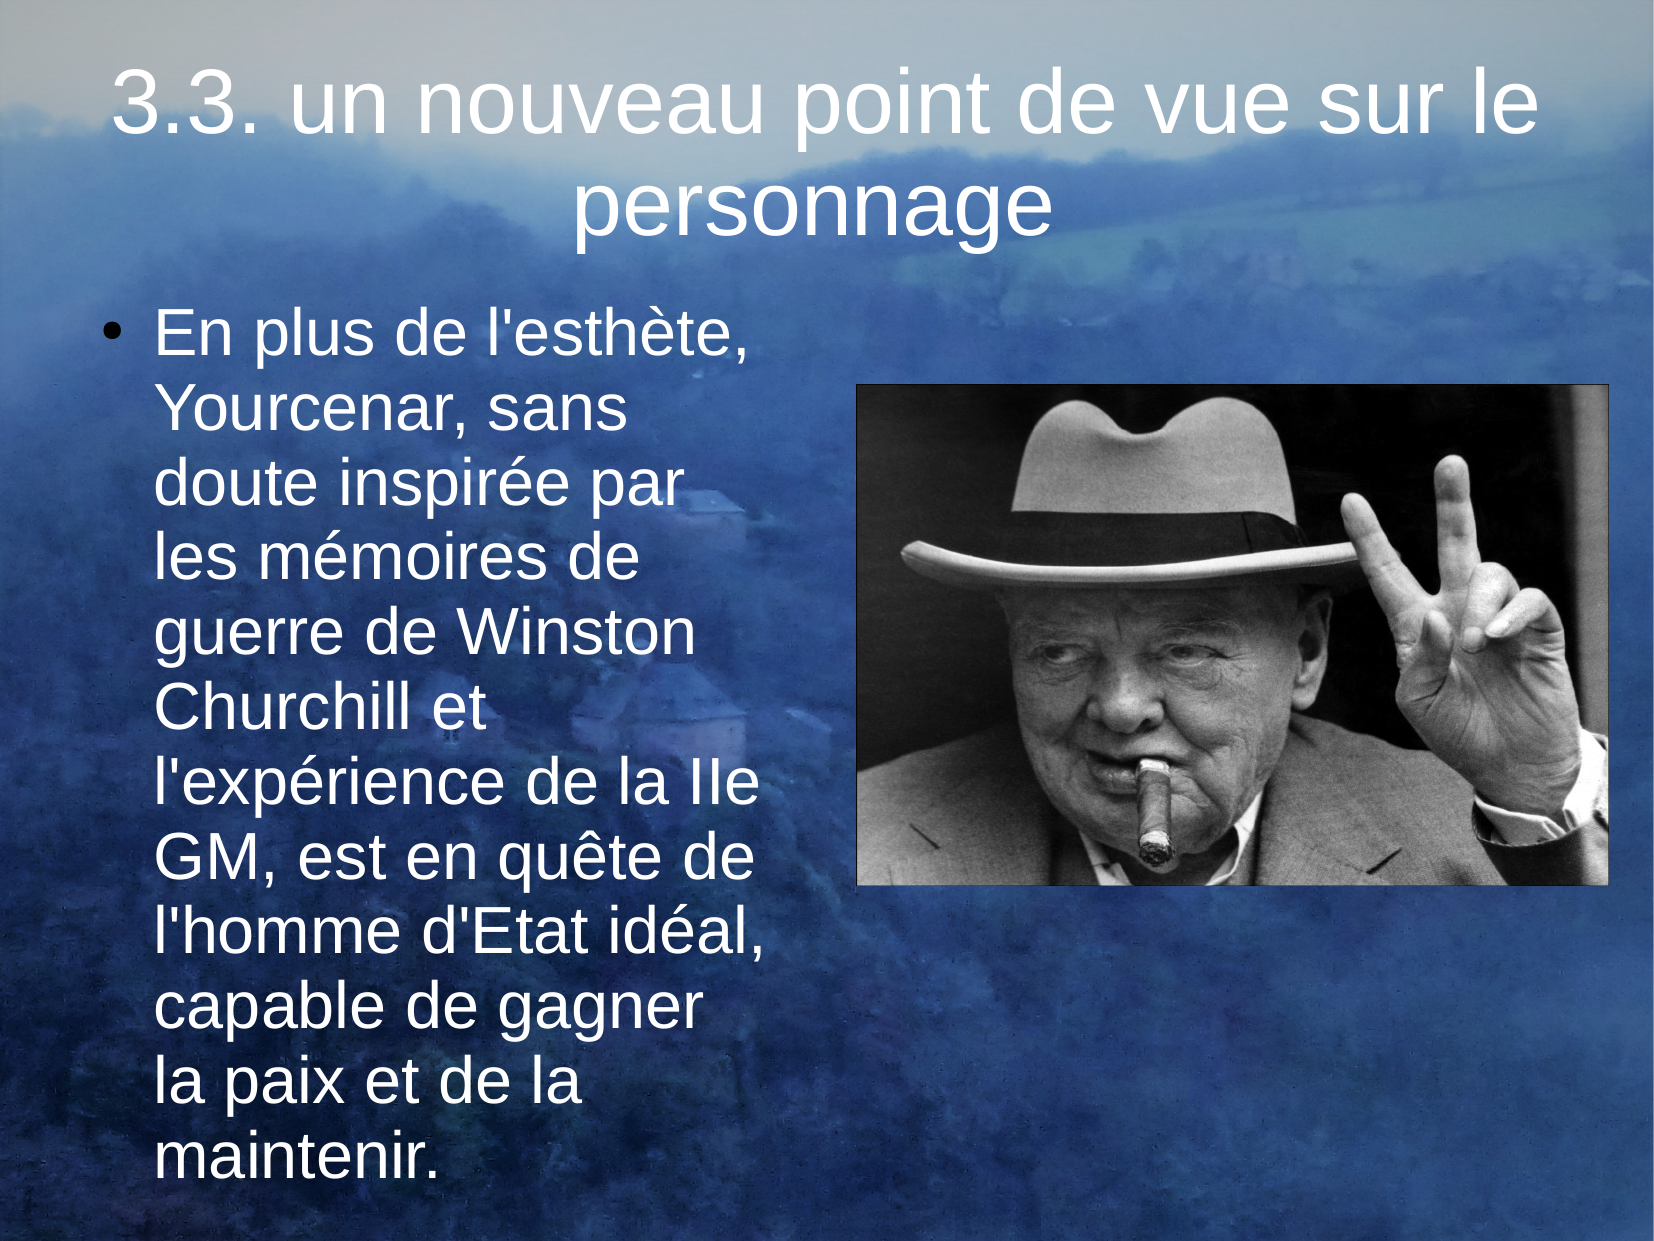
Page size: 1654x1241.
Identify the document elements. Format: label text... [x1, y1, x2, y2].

title 3.3. un nouveau point de vue sur le personnage [82, 49, 1571, 257]
picture [0, 0, 1654, 1241]
list En plus de l'esthète, Yourcenar, sans doute inspirée par les mémoires de guerre de Winston Churchill et l'expérience de la IIe GM, est en quête de l'homme d'Etat idéal, capable de gagner la paix et de la maintenir. [82, 295, 768, 1193]
